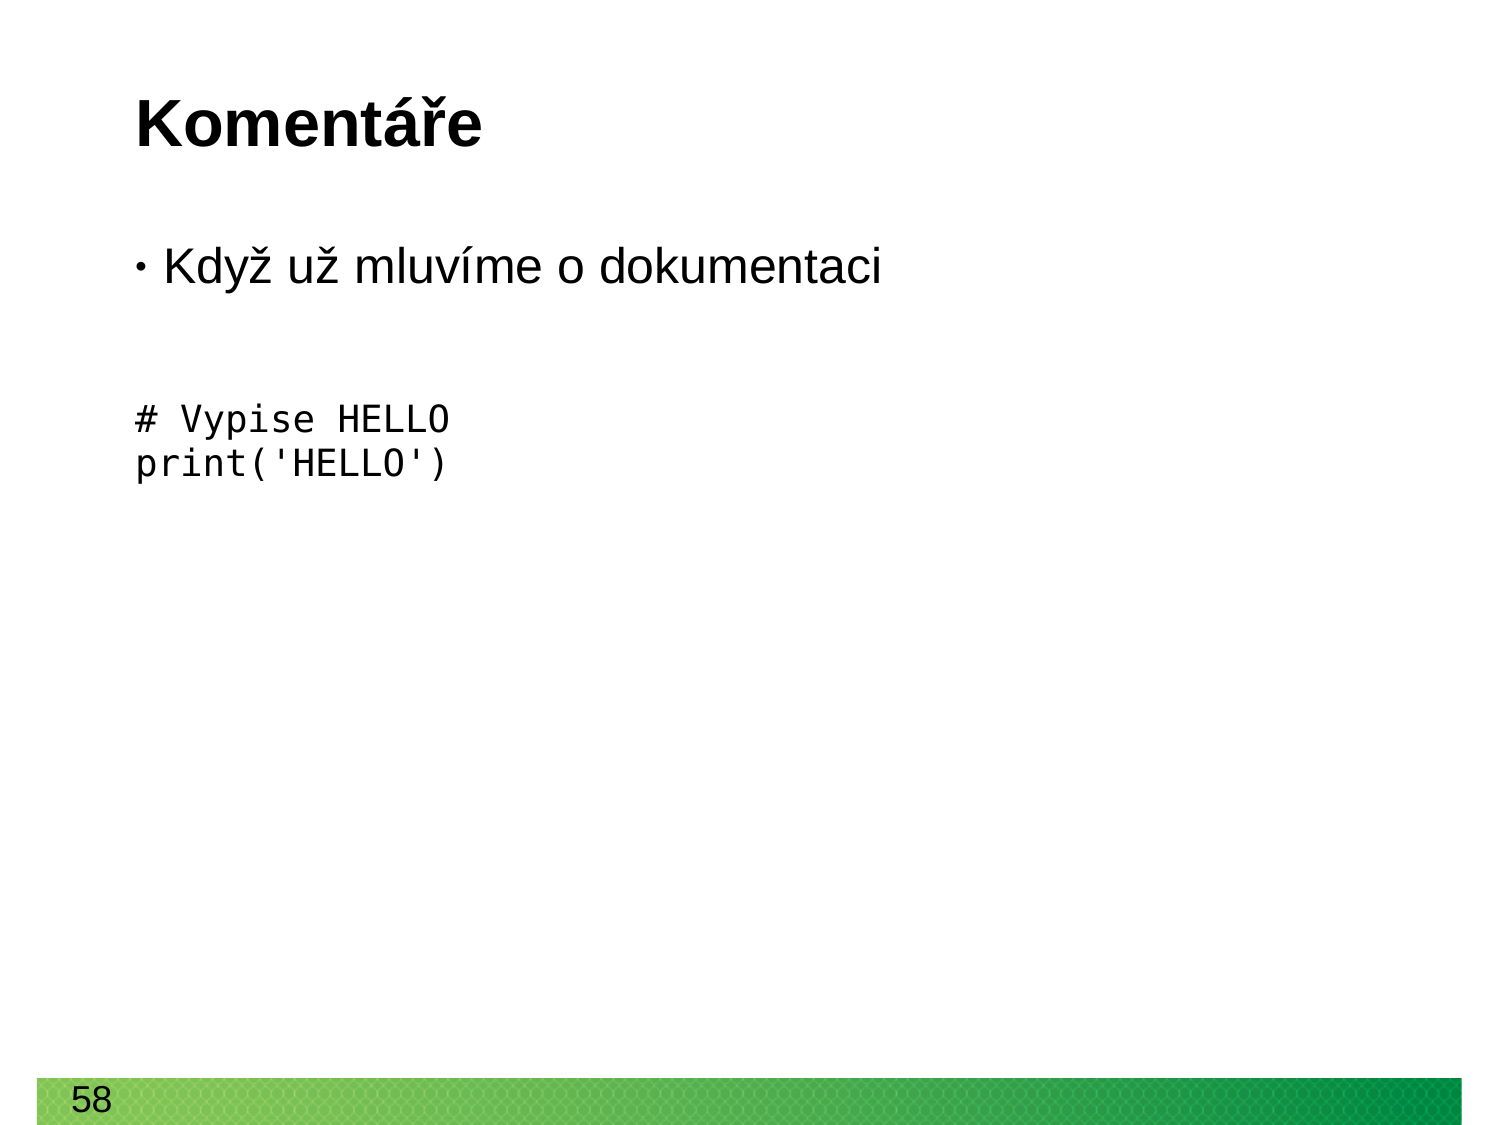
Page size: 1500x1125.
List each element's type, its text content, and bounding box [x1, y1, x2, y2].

title Komentáře [135, 41, 1372, 204]
picture [36, 1078, 1462, 1125]
list Když už mluvíme o dokumentaci # Vypise HELLO print('HELLO') [135, 238, 1372, 892]
